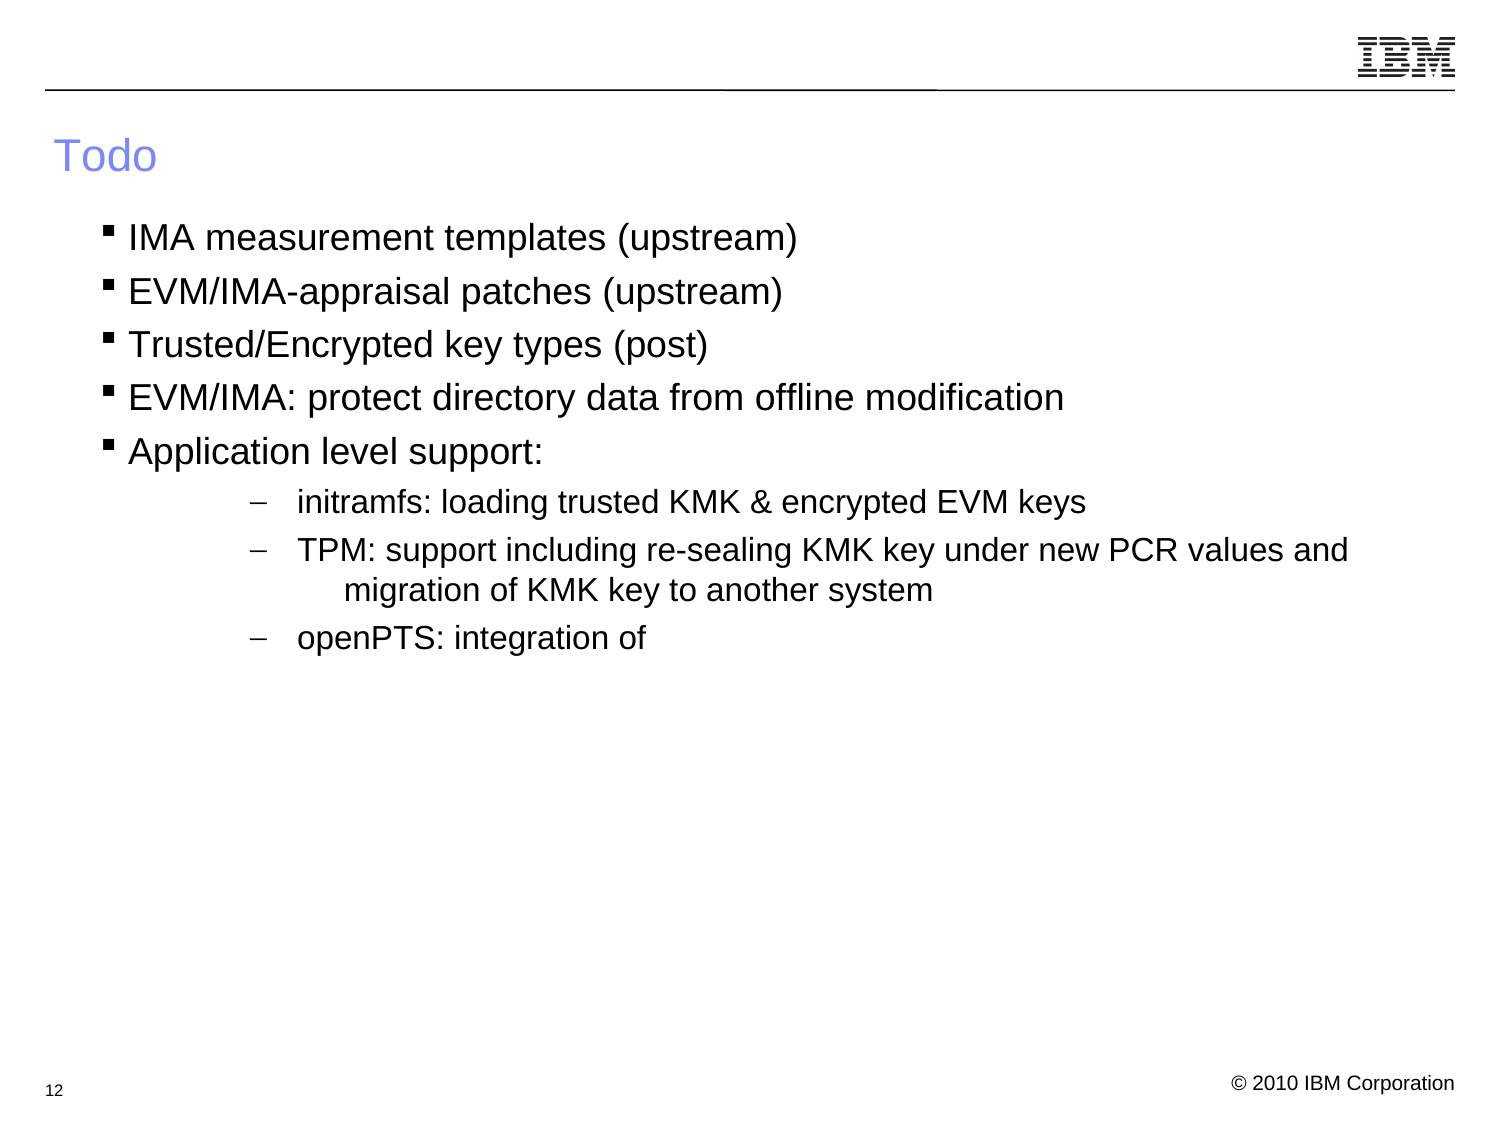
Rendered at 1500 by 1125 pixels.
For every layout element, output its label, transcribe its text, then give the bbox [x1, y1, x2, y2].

list IMA measurement templates (upstream) EVM/IMA-appraisal patches (upstream) Trusted/Encrypted key types (post) EVM/IMA: protect directory data from offline modification Application level support: initramfs: loading trusted KMK & encrypted EVM keys TPM: support including re-sealing KMK key under new PCR values and migration of KMK key to another system openPTS: integration of [85, 205, 1388, 942]
picture [1358, 37, 1455, 77]
title Todo [38, 81, 1464, 233]
